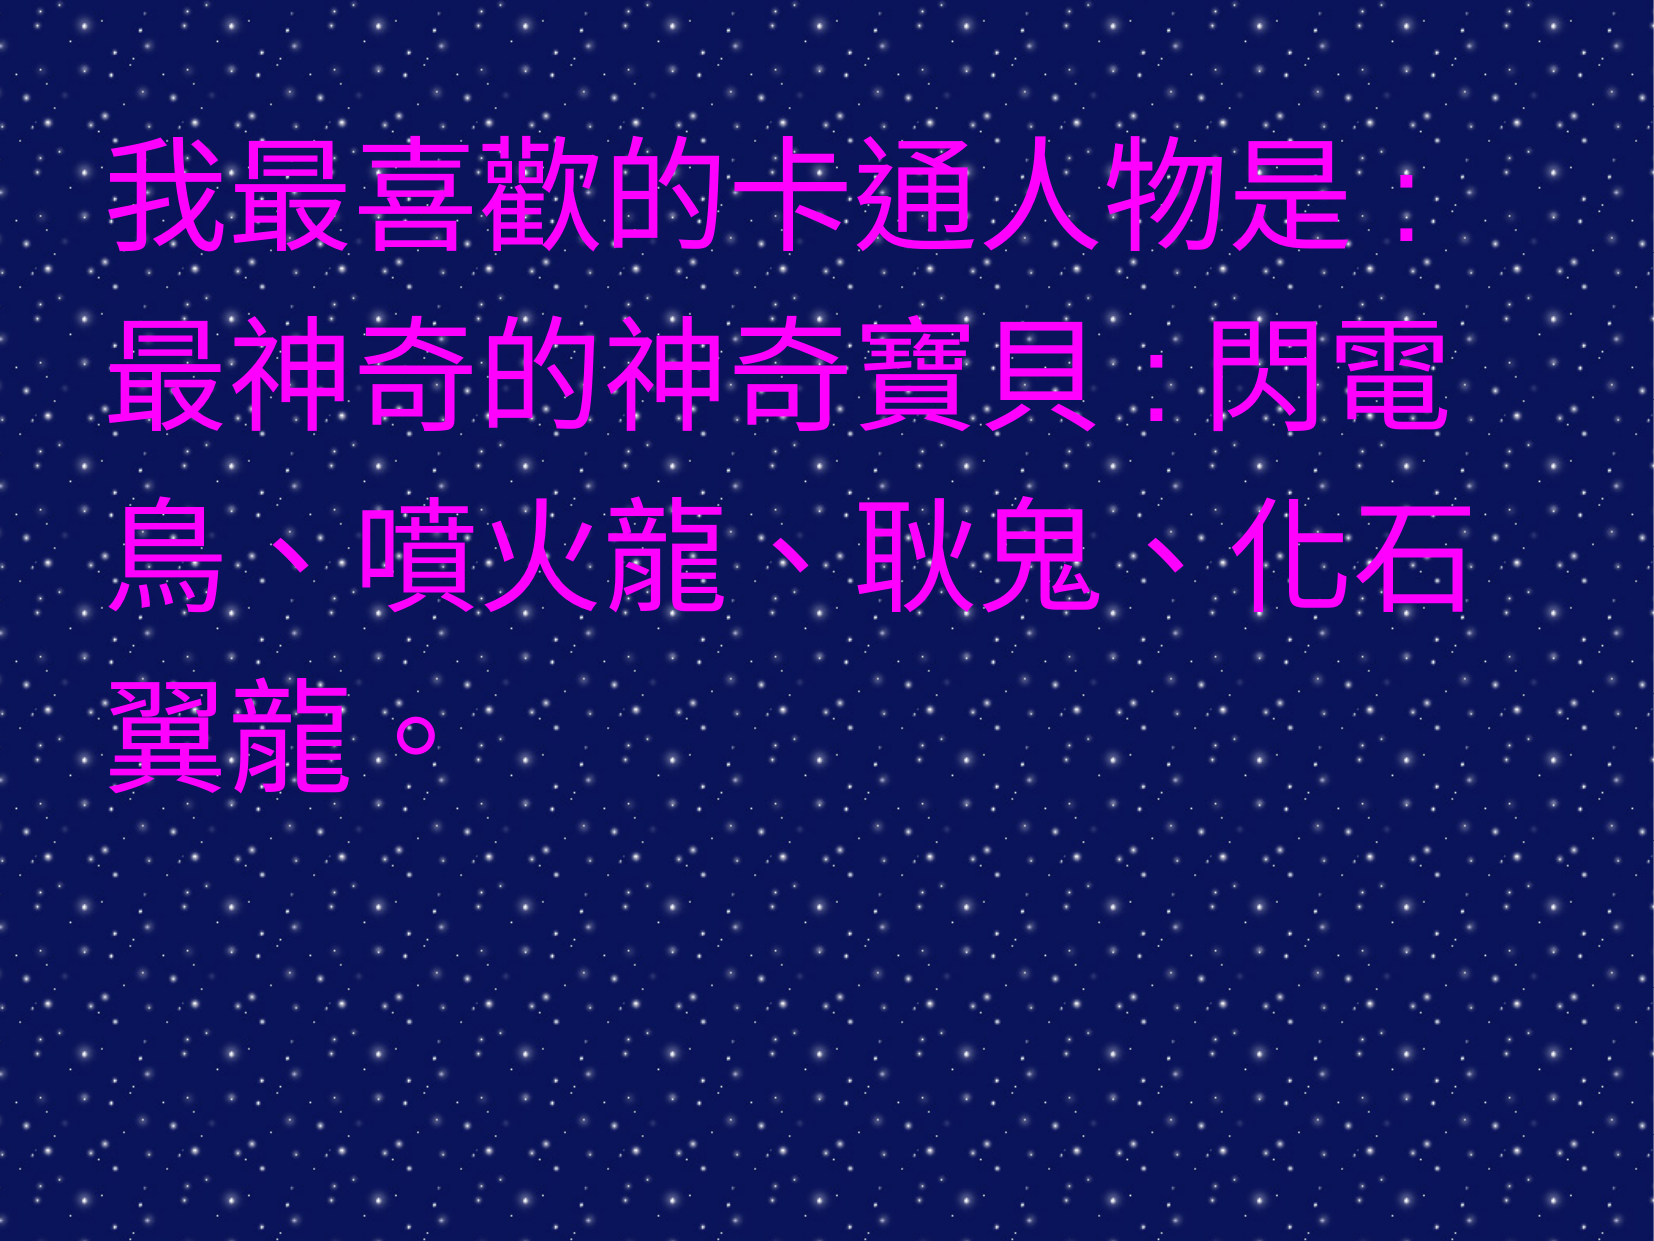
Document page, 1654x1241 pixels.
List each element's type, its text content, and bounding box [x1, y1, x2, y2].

text_box 我最喜歡的卡通人物是:最神奇的神奇寶貝:閃電鳥、噴火龍、耿鬼、化石翼龍。 [88, 88, 1565, 855]
picture [0, 0, 1654, 1241]
